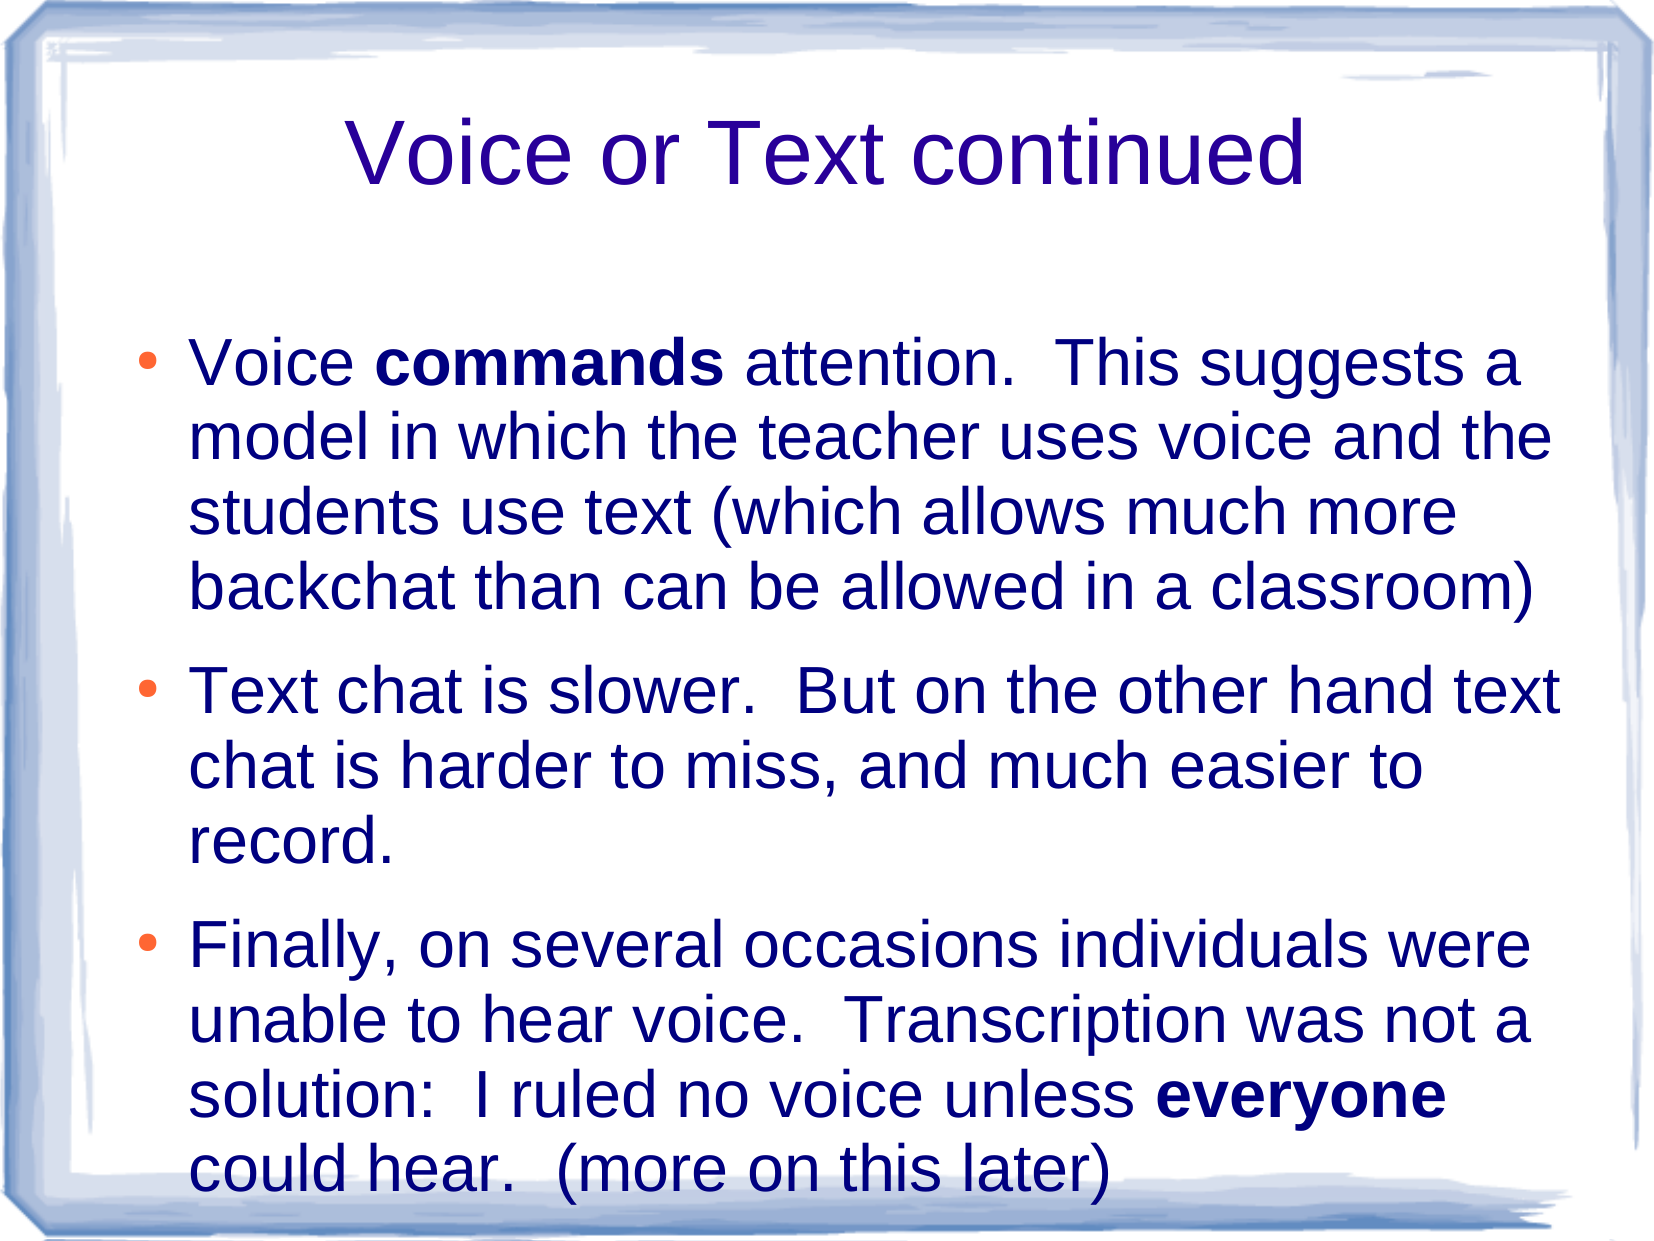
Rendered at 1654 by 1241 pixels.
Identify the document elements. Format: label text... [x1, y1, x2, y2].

list Voice commands attention. This suggests a model in which the teacher uses voice and the students use text (which allows much more backchat than can be allowed in a classroom) Text chat is slower. But on the other hand text chat is harder to miss, and much easier to record. Finally, on several occasions individuals were unable to hear voice. Transcription was not a solution: I ruled no voice unless everyone could hear. (more on this later) [118, 324, 1571, 1207]
title Voice or Text continued [82, 56, 1571, 250]
picture [0, 0, 1654, 1241]
